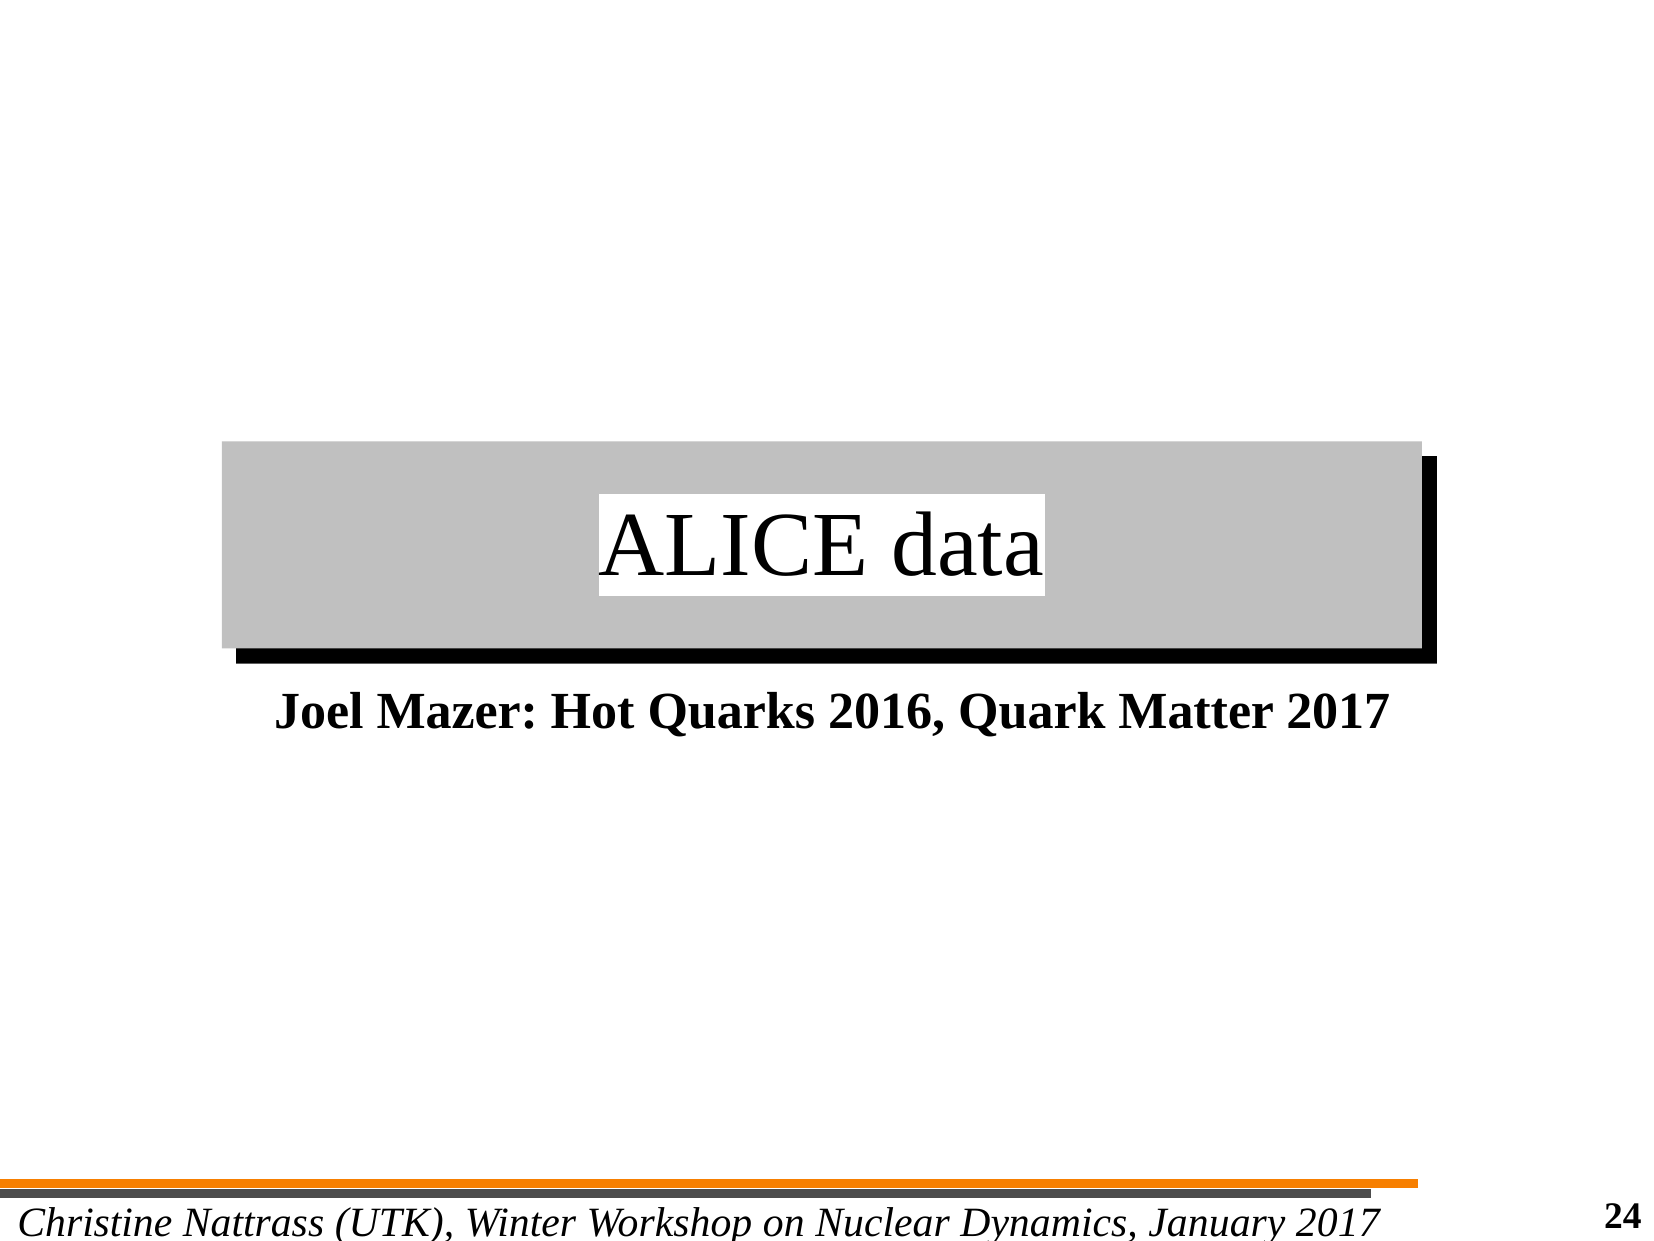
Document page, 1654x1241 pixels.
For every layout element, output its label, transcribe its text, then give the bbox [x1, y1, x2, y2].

title ALICE data [221, 441, 1422, 649]
text_box Joel Mazer: Hot Quarks 2016, Quark Matter 2017 [240, 675, 1426, 806]
